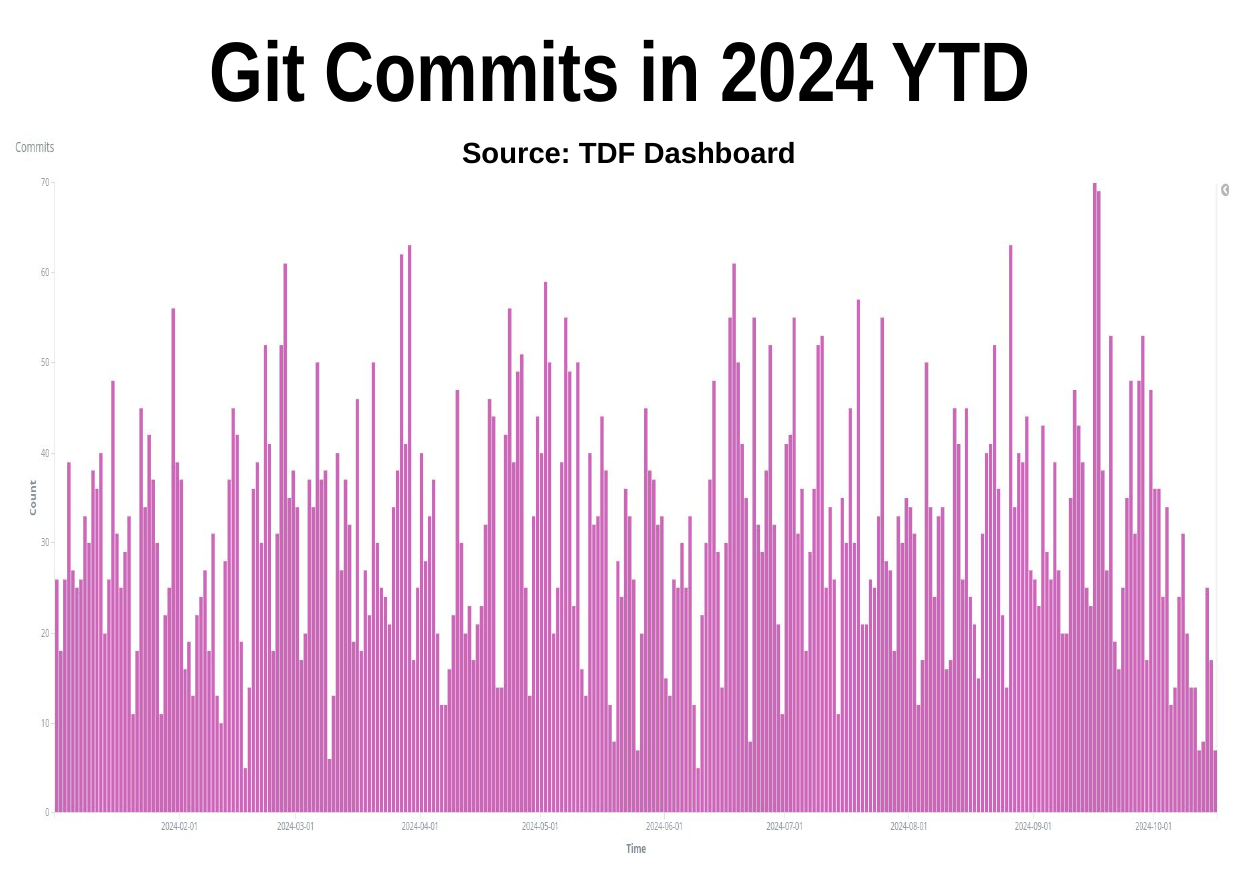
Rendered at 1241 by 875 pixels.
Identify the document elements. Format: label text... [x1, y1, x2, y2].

title Git Commits in 2024 YTD [11, 12, 1229, 131]
picture [11, 131, 1229, 863]
text_box Source: TDF Dashboard [447, 130, 812, 184]
